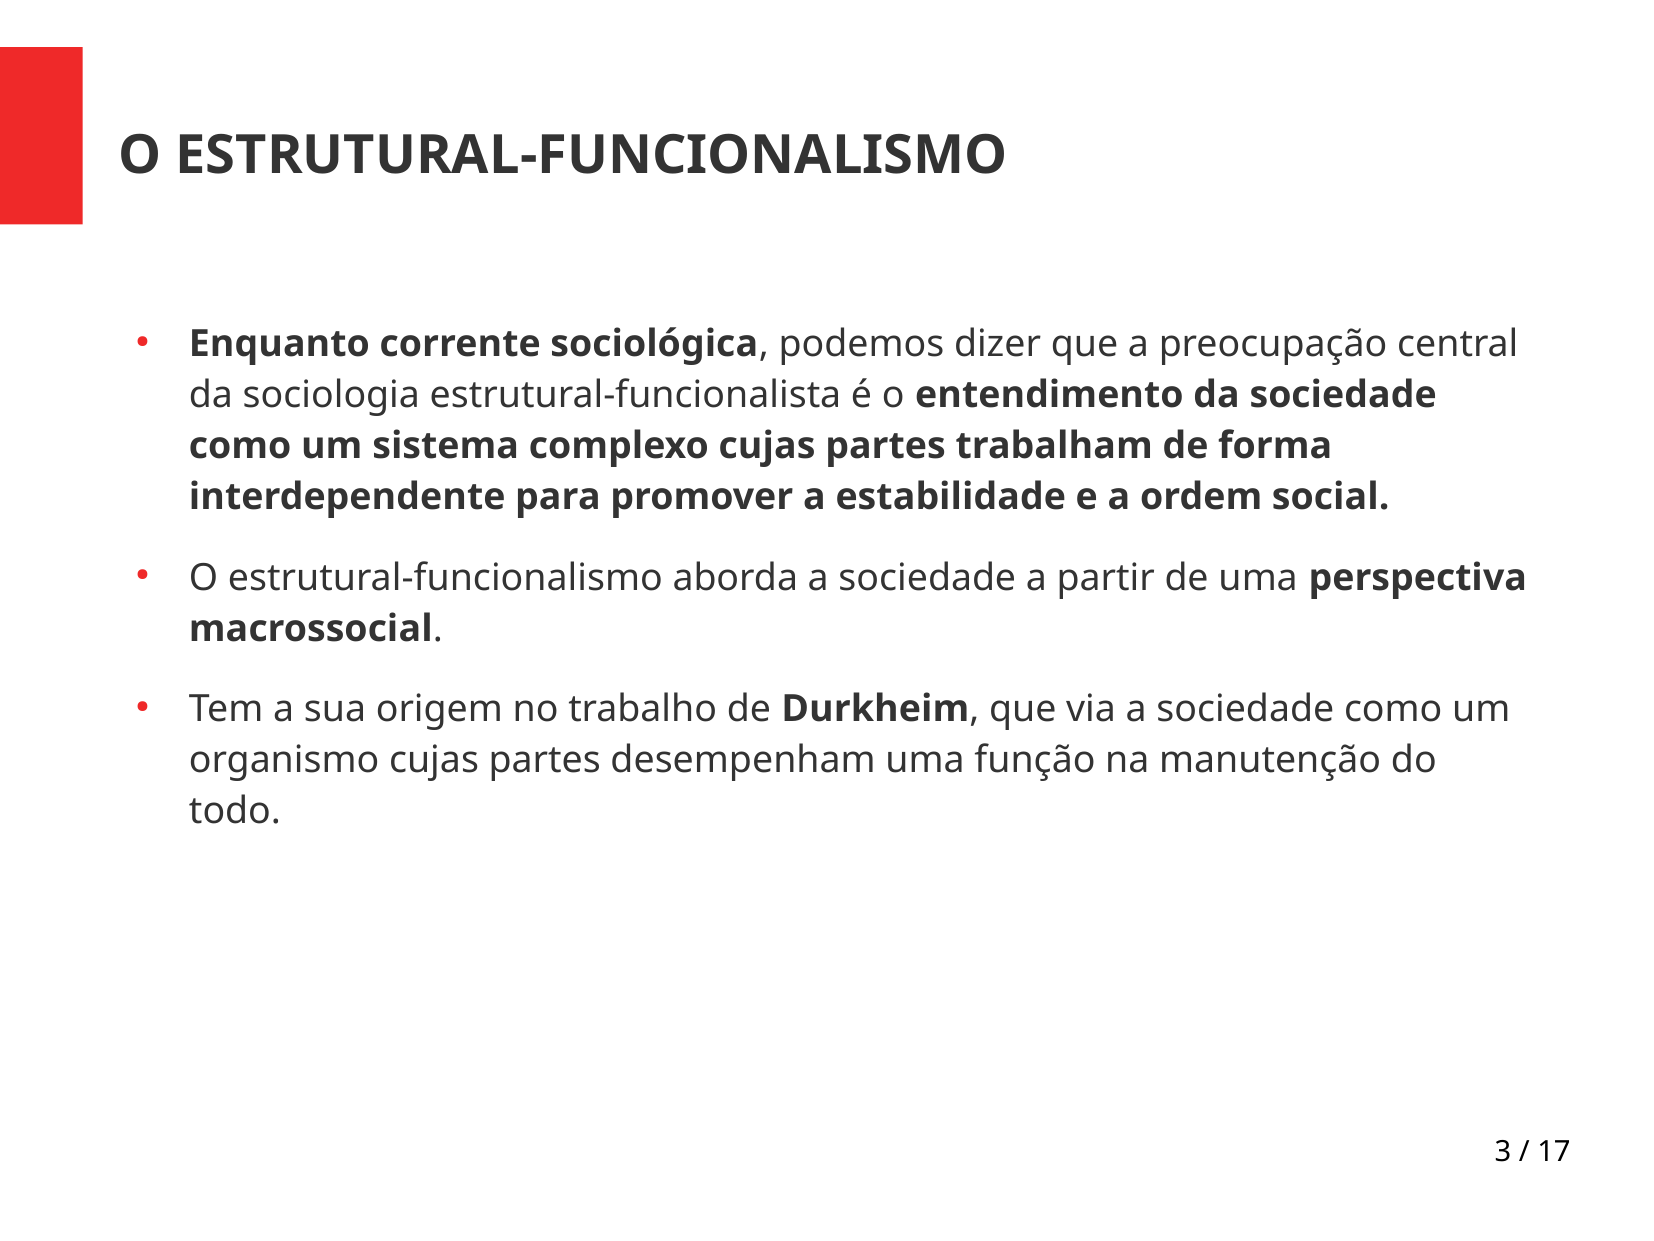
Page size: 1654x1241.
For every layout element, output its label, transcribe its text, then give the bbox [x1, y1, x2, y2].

title O ESTRUTURAL-FUNCIONALISMO [118, 49, 1571, 257]
list Enquanto corrente sociológica, podemos dizer que a preocupação central da sociologia estrutural-funcionalista é o entendimento da sociedade como um sistema complexo cujas partes trabalham de forma interdependente para promover a estabilidade e a ordem social. O estrutural-funcionalismo aborda a sociedade a partir de uma perspectiva macrossocial. Tem a sua origem no trabalho de Durkheim, que via a sociedade como um organismo cujas partes desempenham uma função na manutenção do todo. [118, 236, 1536, 956]
